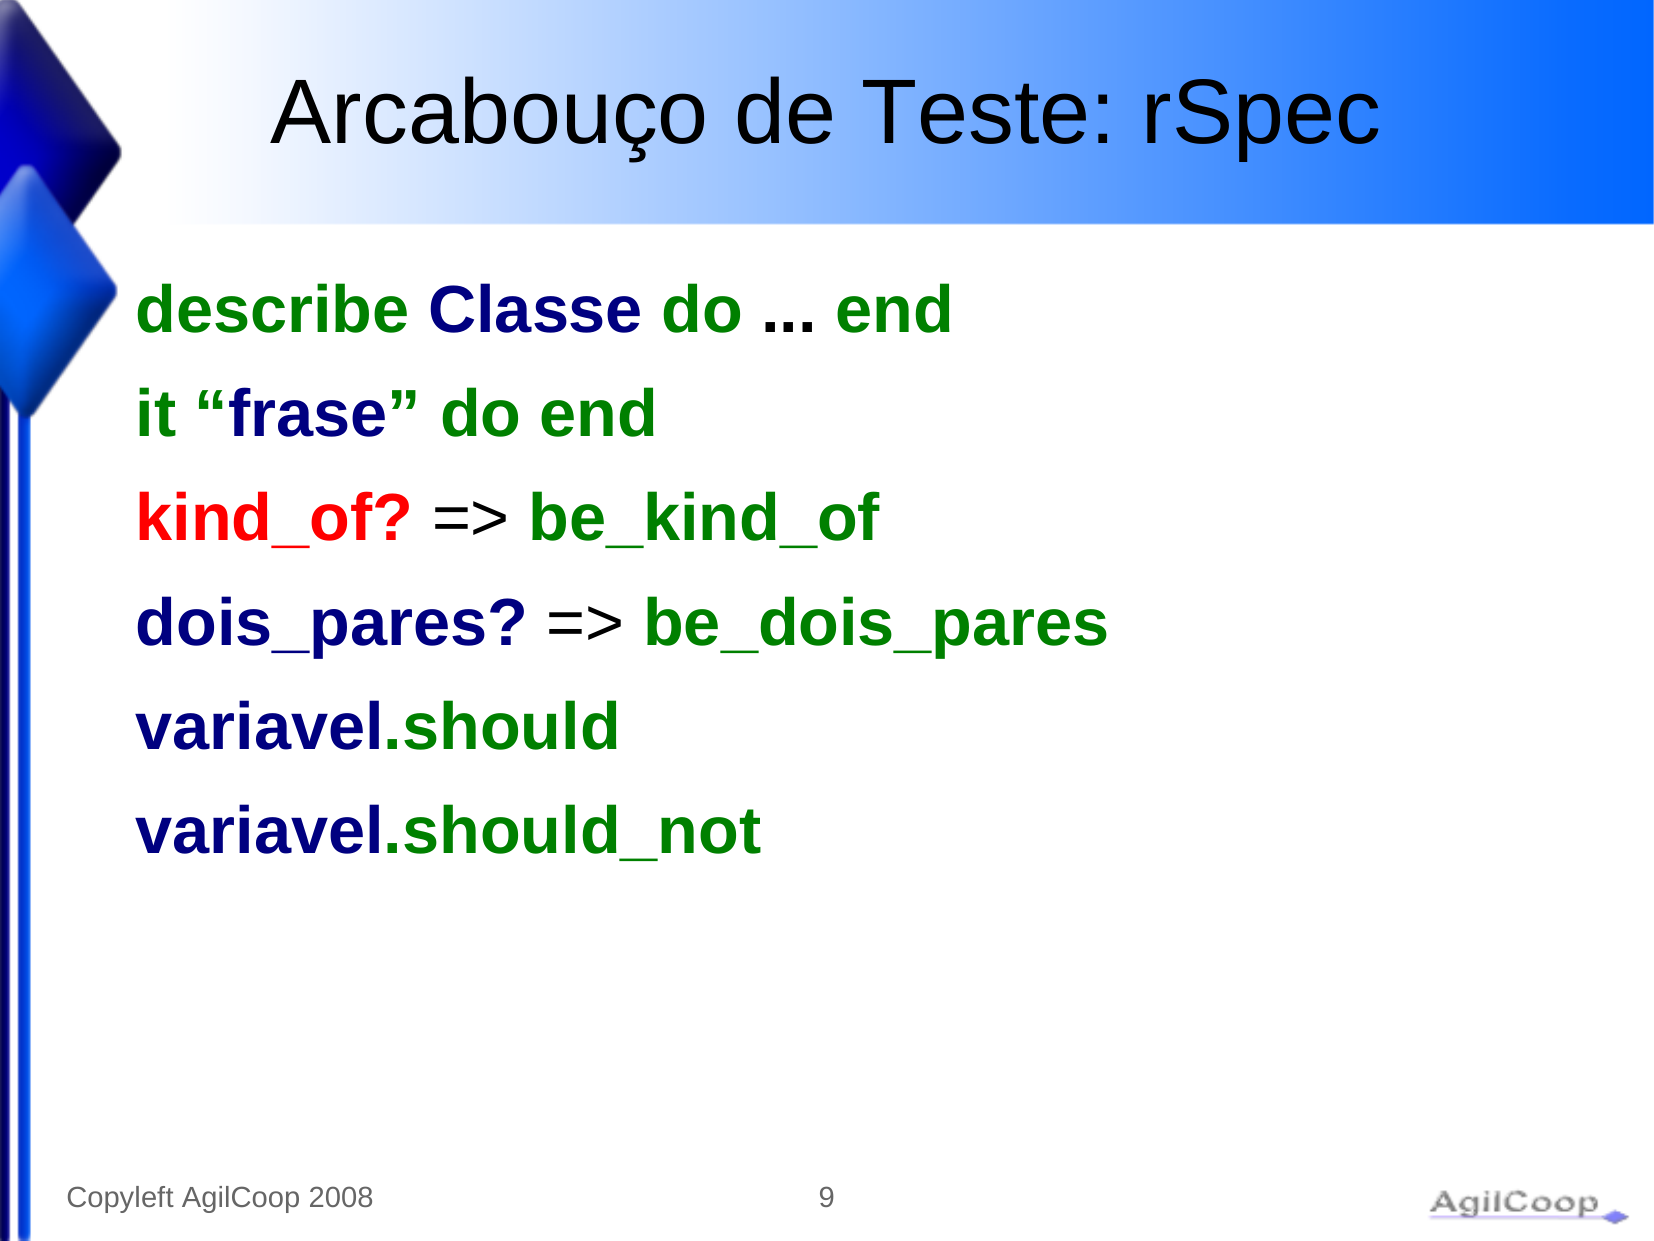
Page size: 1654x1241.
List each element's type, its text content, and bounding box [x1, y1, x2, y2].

picture [0, 0, 1654, 1241]
list describe Classe do ... end it “frase” do end kind_of? => be_kind_of dois_pares? => be_dois_pares variavel.should variavel.should_not [118, 271, 1607, 1108]
title Arcabouço de Teste: rSpec [82, 15, 1571, 208]
